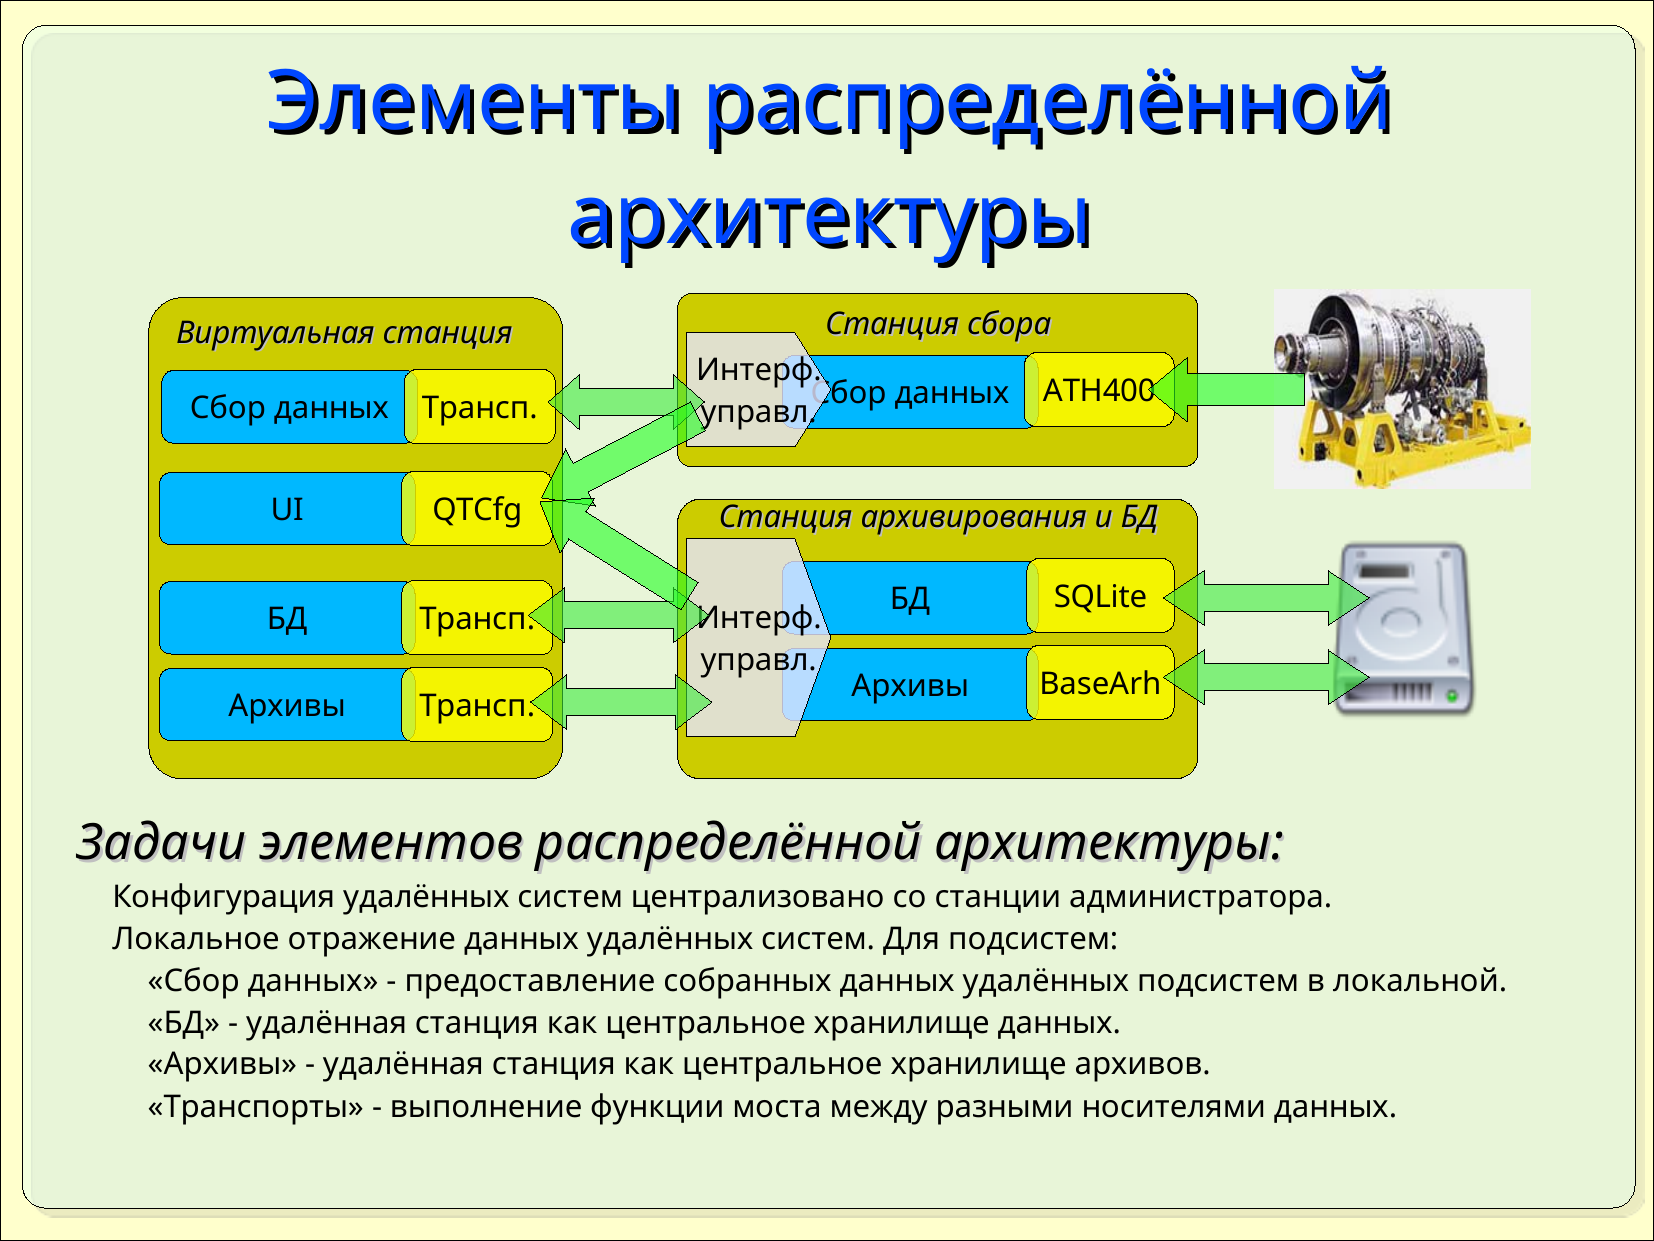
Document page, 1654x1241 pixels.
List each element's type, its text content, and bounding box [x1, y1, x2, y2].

text_box SQLite [1026, 558, 1175, 633]
text_box BaseArh [1026, 645, 1175, 720]
text_box ATH400 [1141, 381, 1150, 399]
picture [1274, 289, 1531, 489]
text_box Трансп. [401, 580, 553, 655]
text_box Станция архивирования и БД [698, 495, 1179, 539]
text_box Трансп. [404, 369, 556, 444]
text_box Виртуальная станция [176, 310, 553, 354]
text_box [148, 293, 1370, 779]
text_box Трансп. [401, 667, 553, 742]
text_box Задачи элементов распределённой архитектуры: Конфигурация удалённых систем централизовано со станции администратора. Локальное отражение данных удалённых систем. Для подсистем: «Сбор данных» - предоставление собранных данных удалённых подсистем в локальной. «БД» - удалённая станция как центральное хранилище данных. «Архивы» - удалённая станция как центральное хранилище архивов. «Транспорты» - выполнение функции моста между разными носителями данных. [76, 806, 1583, 1134]
text_box БД [159, 581, 407, 655]
text_box Архивы [801, 648, 1033, 721]
text_box Интерф. управл. [686, 332, 831, 447]
text_box Архивы [159, 668, 407, 741]
text_box UI [159, 472, 407, 545]
text_box ATH400 [1024, 352, 1175, 427]
text_box Интерф. управл. [686, 538, 831, 737]
picture [1318, 526, 1496, 737]
title Элементы распределённой архитектуры [124, 38, 1537, 271]
text_box БД [804, 561, 1033, 635]
text_box QTCfg [401, 471, 553, 546]
text_box Сбор данных [807, 355, 1033, 429]
text_box Сбор данных [161, 370, 410, 444]
text_box Станция сбора [698, 301, 1179, 345]
